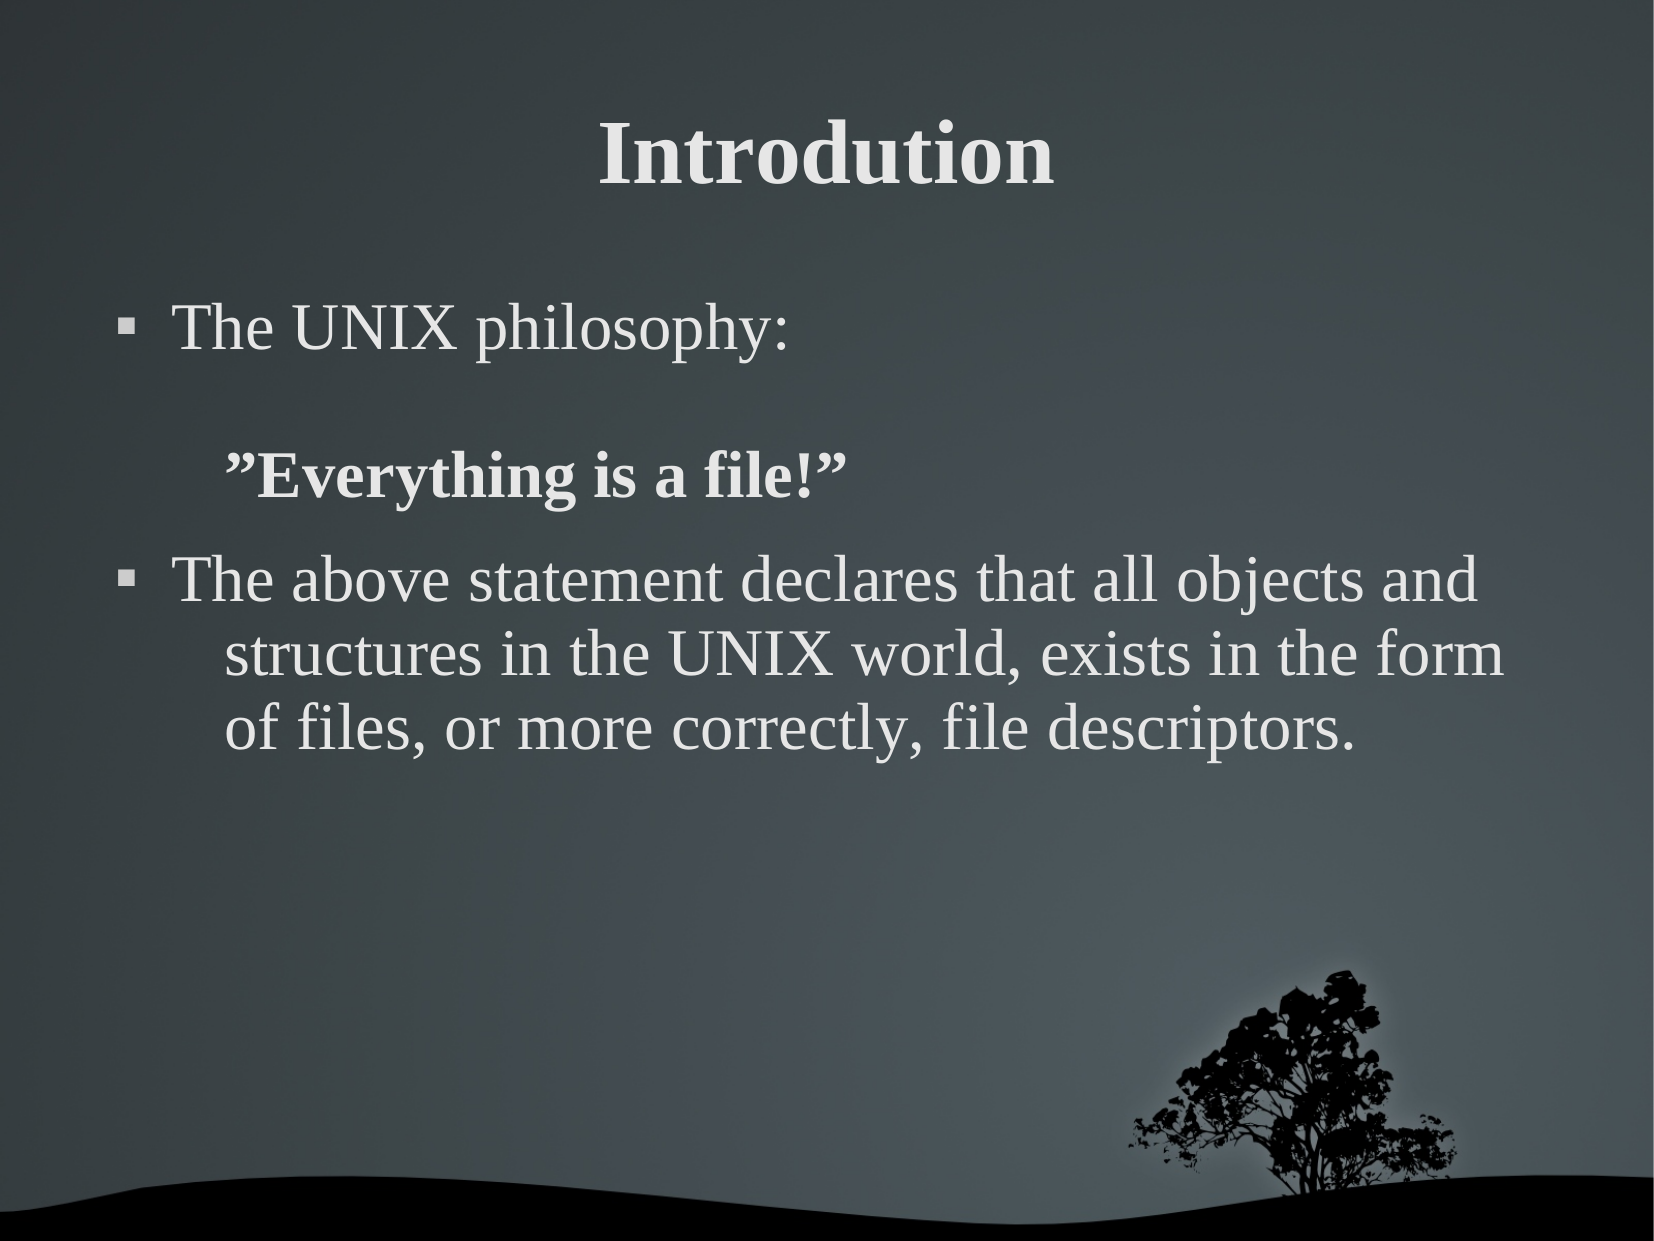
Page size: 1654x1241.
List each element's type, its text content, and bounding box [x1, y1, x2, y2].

title Introdution [82, 49, 1571, 257]
picture [0, 0, 1654, 1241]
list The UNIX philosophy: ”Everything is a file!” The above statement declares that all objects and structures in the UNIX world, exists in the form of files, or more correctly, file descriptors. [82, 290, 1571, 1109]
